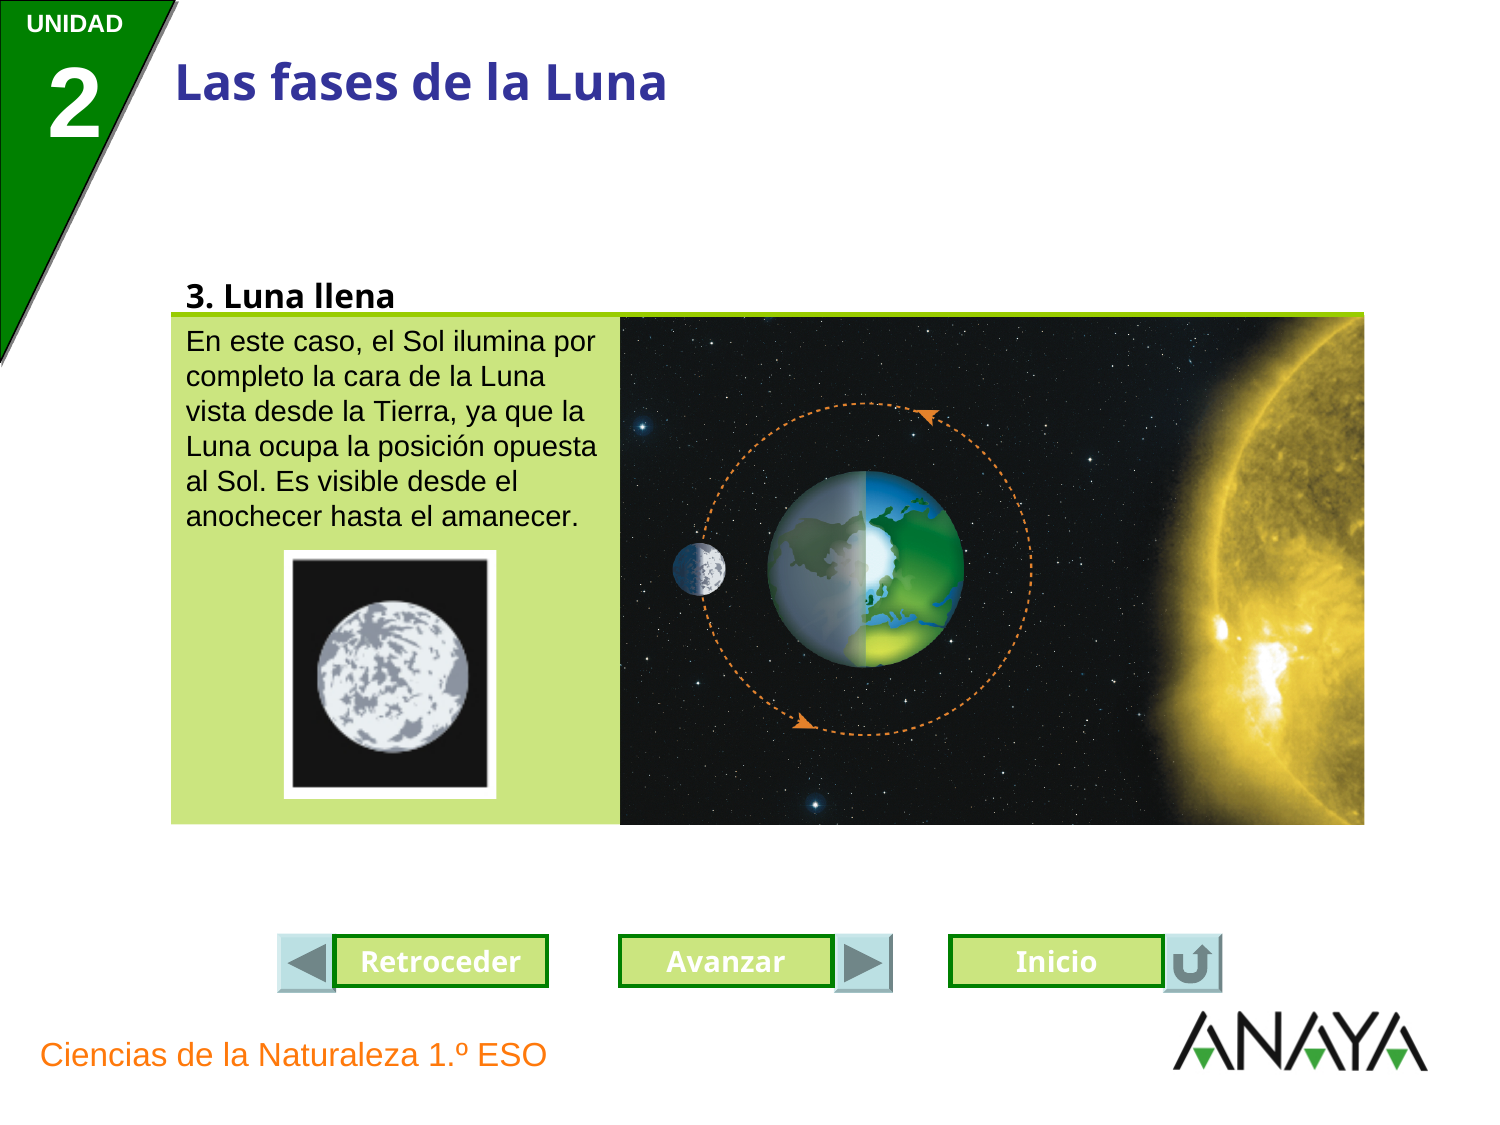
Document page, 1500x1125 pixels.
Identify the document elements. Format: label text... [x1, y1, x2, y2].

text_box 3. Luna llena [171, 267, 1365, 323]
picture [621, 323, 1365, 825]
picture [283, 550, 497, 799]
text_box En este caso, el Sol ilumina por completo la cara de la Luna vista desde la Tierra, ya que la Luna ocupa la posición opuesta al Sol. Es visible desde el anochecer hasta el amanecer. [171, 317, 621, 825]
picture [1139, 978, 1480, 1094]
